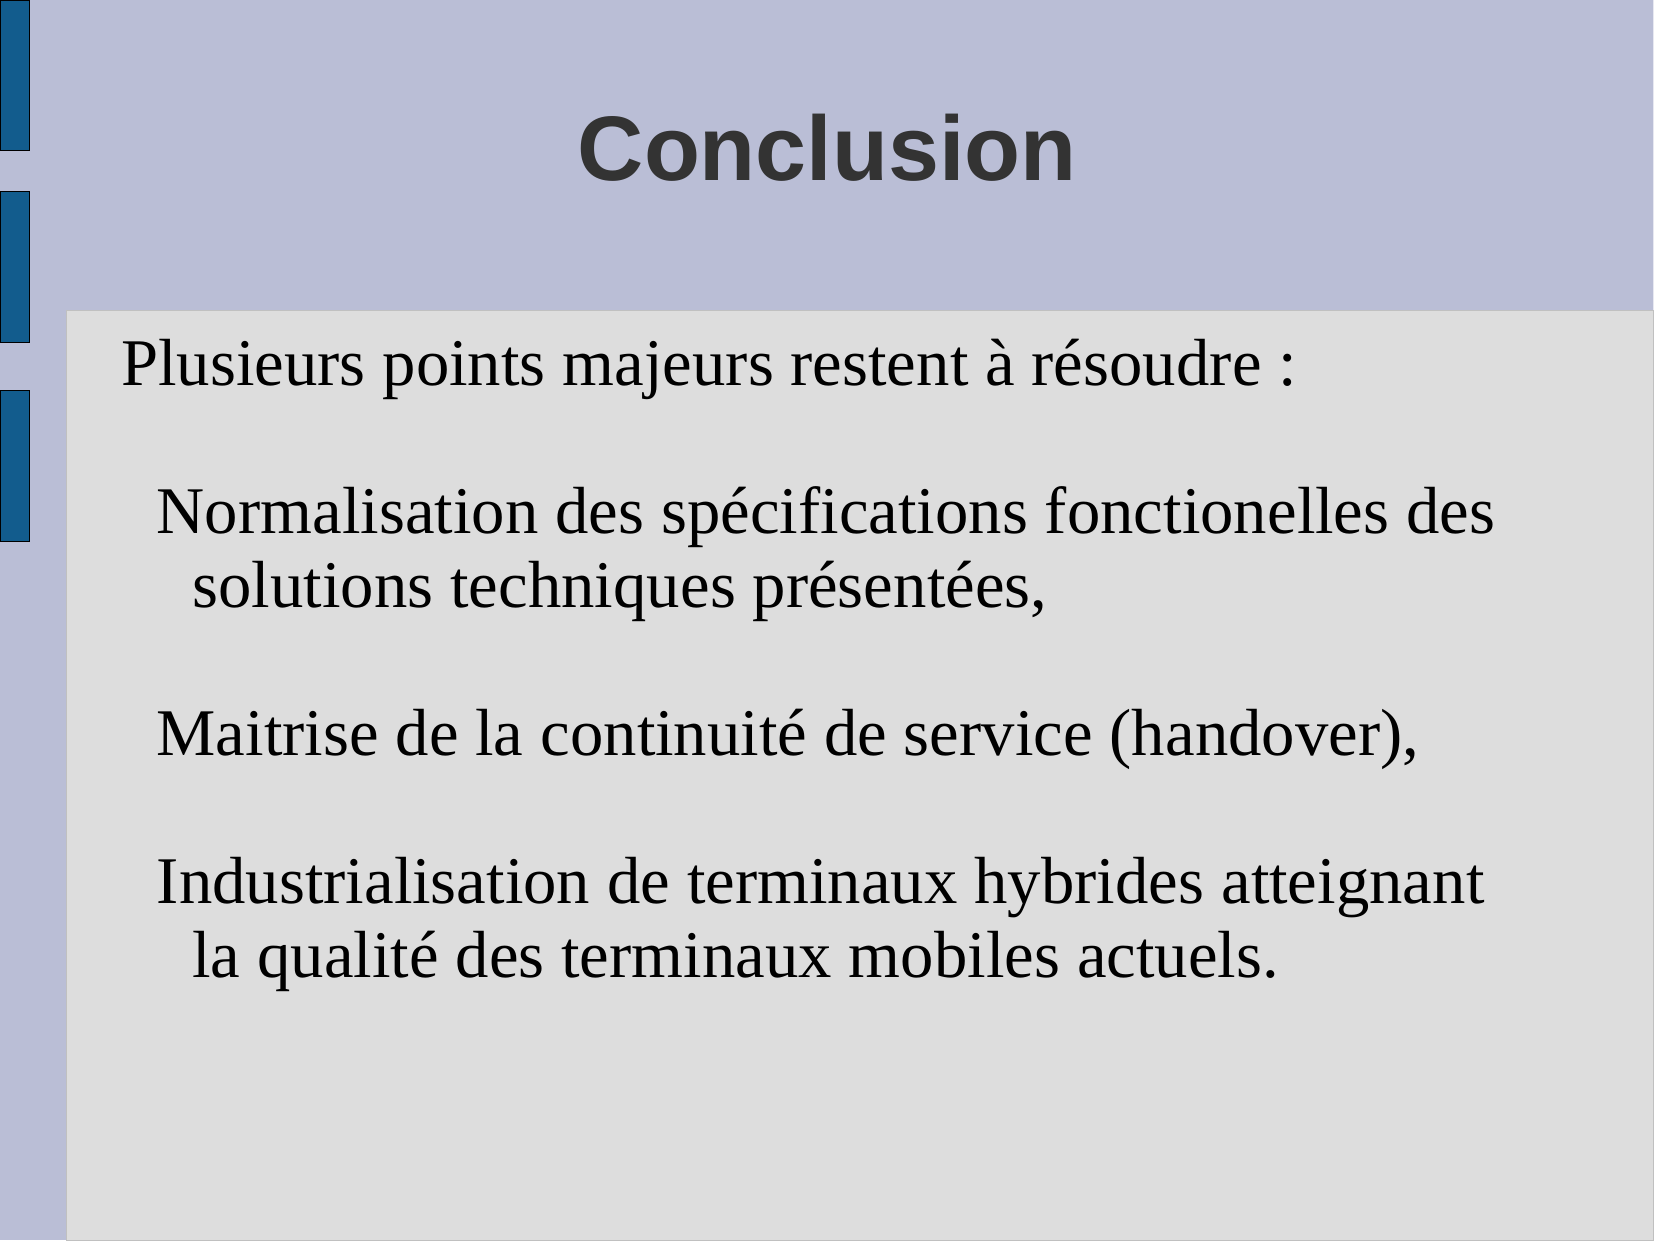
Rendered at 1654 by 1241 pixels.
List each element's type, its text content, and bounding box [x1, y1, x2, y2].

title Conclusion [121, 91, 1534, 207]
subtitle Plusieurs points majeurs restent à résoudre : Normalisation des spécifications fonctionelles des solutions techniques présentées, Maitrise de la continuité de service (handover), Industrialisation de terminaux hybrides atteignant la qualité des terminaux mobiles actuels. [121, 265, 1534, 1127]
